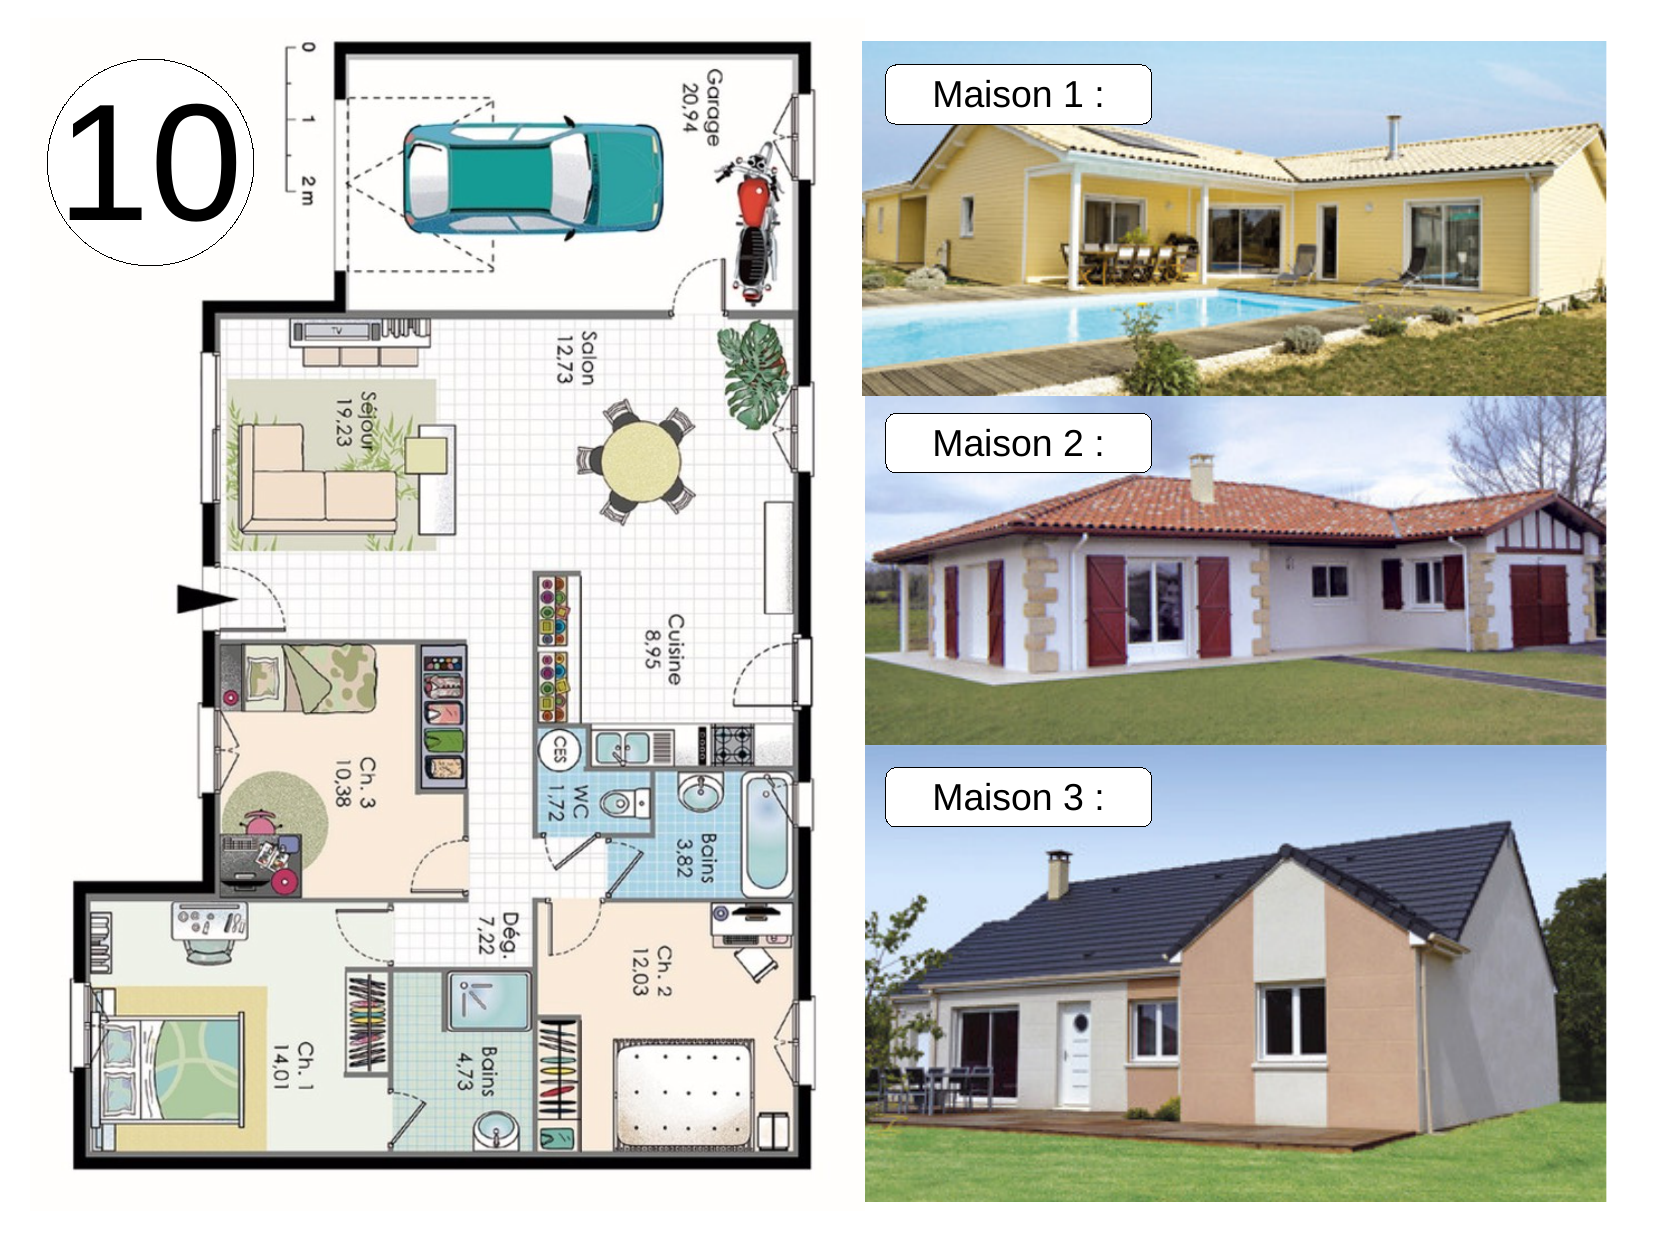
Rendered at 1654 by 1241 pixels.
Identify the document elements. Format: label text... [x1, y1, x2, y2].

text_box Maison 3 : [885, 767, 1152, 827]
text_box Maison 2 : [885, 413, 1152, 473]
picture [29, 17, 1607, 1211]
text_box Maison 1 : [885, 64, 1152, 125]
text_box 10 [47, 59, 254, 266]
